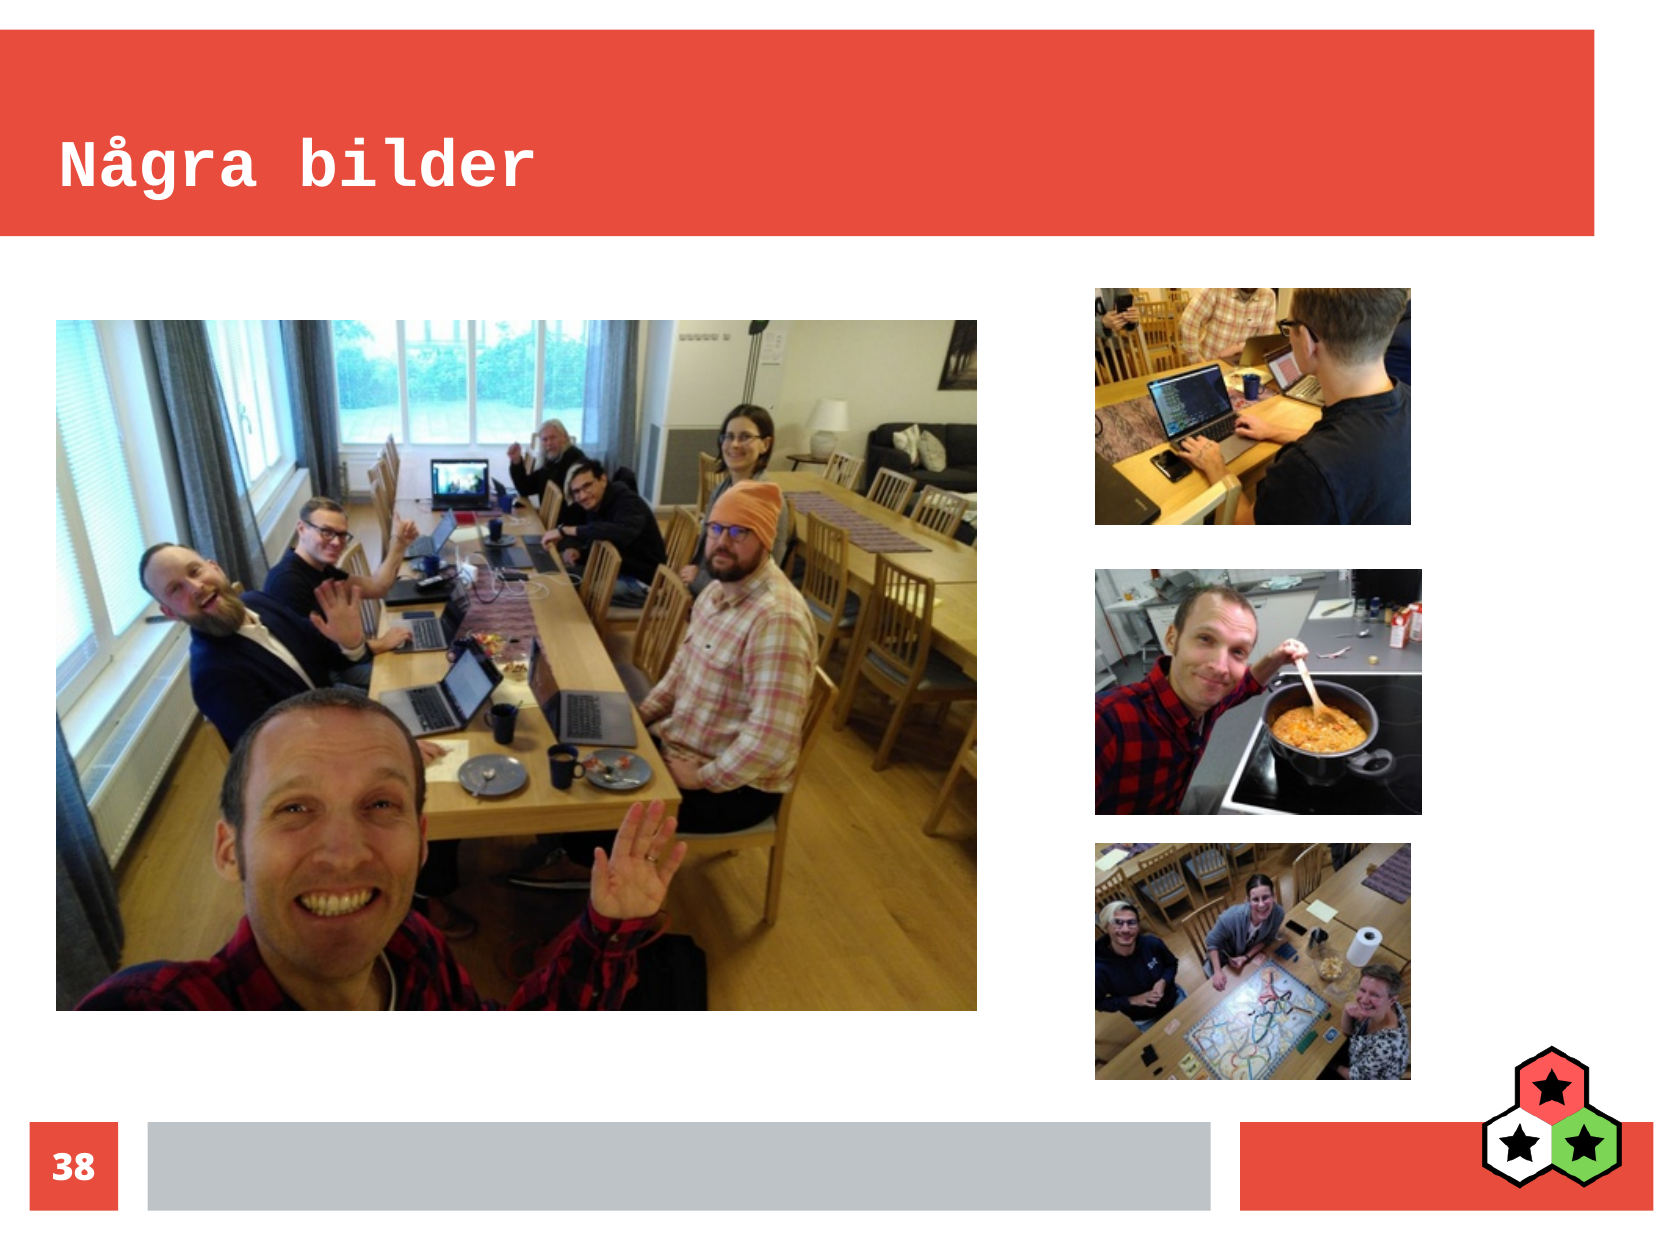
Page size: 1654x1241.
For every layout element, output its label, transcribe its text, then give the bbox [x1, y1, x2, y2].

picture [1095, 843, 1411, 1081]
picture [1095, 569, 1422, 815]
picture [1463, 1028, 1640, 1205]
title Några bilder [59, 59, 1595, 207]
picture [56, 320, 977, 1011]
picture [1095, 288, 1411, 526]
